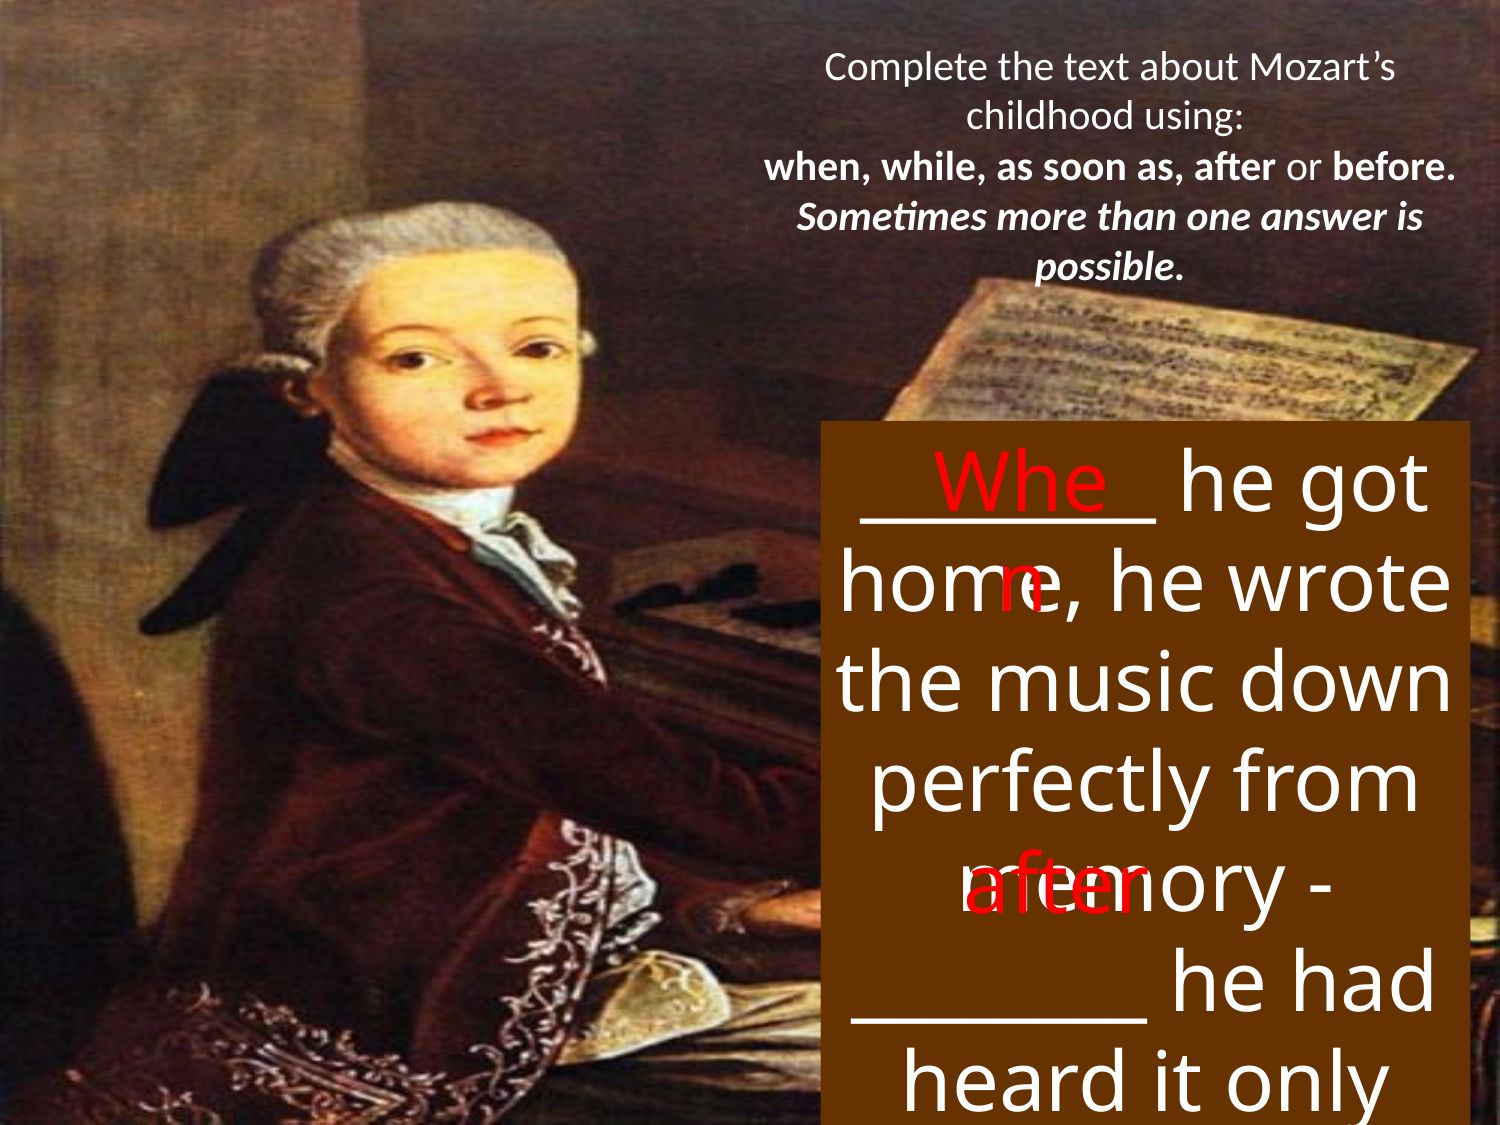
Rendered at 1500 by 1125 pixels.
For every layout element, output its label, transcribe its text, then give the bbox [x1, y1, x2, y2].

text_box When [903, 420, 1140, 636]
text_box Complete the text about Mozart’s childhood using: when, while, as soon as, after or before. Sometimes more than one answer is possible. [738, 31, 1483, 296]
text_box after [938, 822, 1176, 938]
text_box ________ he got home, he wrote the music down perfectly from memory - ________ he had heard it only once. [820, 420, 1471, 1125]
picture [0, 0, 1500, 1125]
